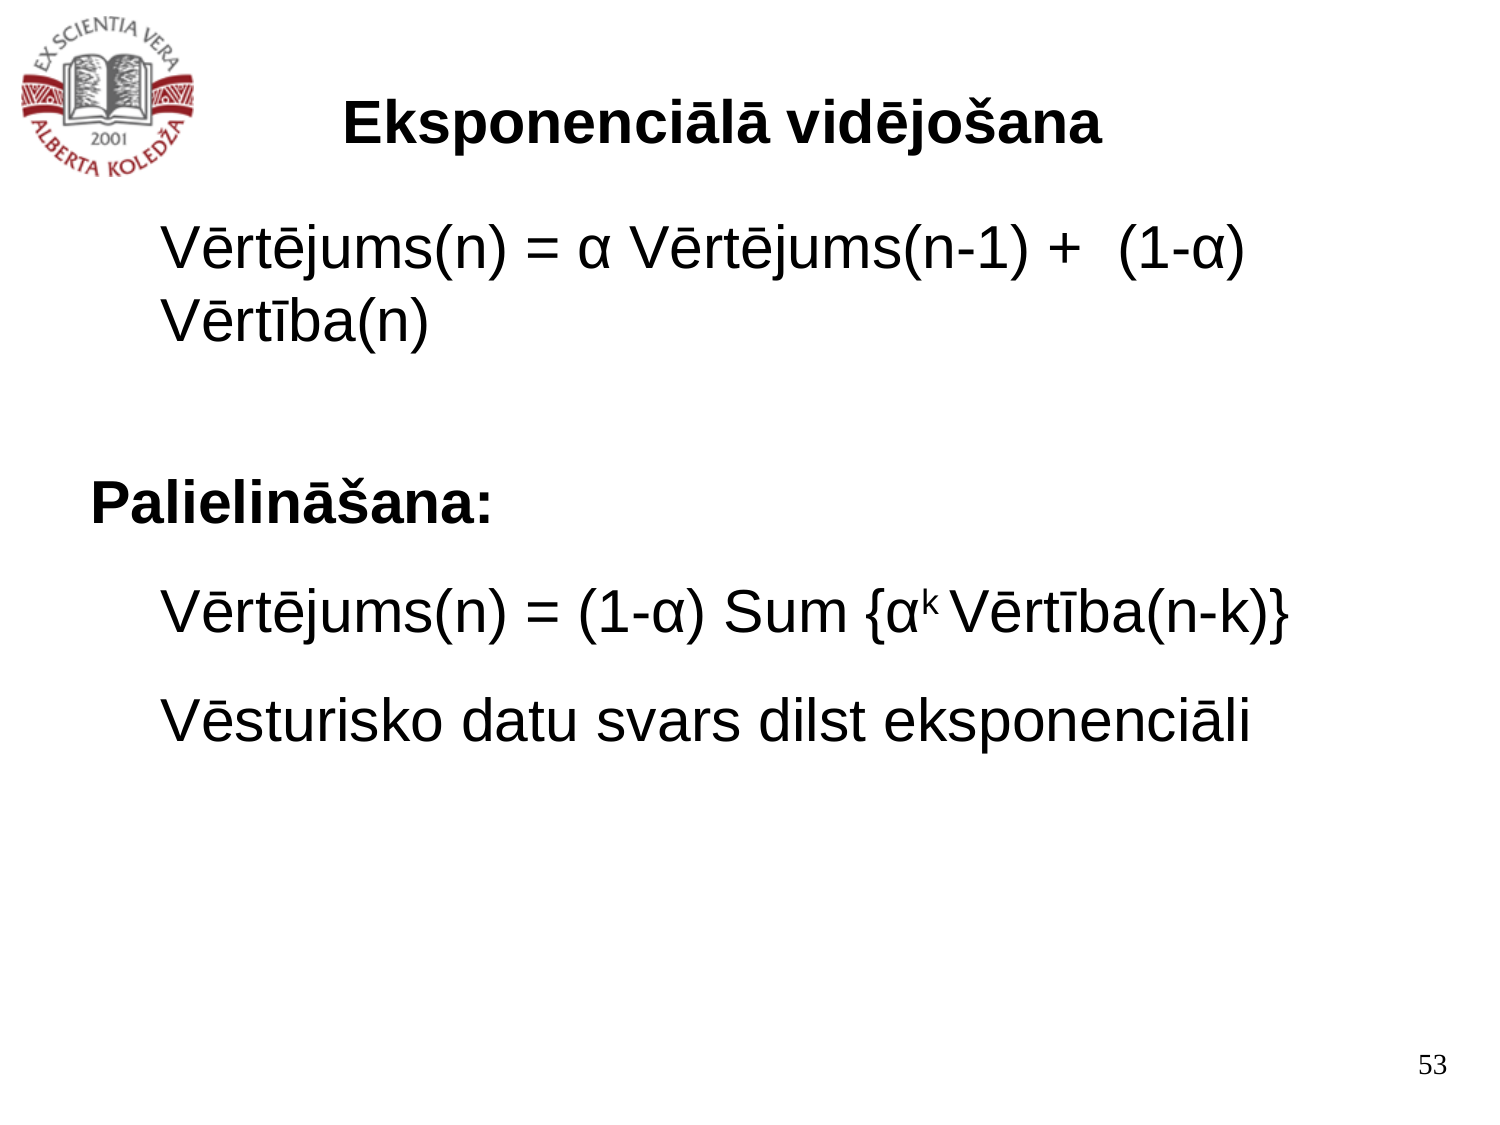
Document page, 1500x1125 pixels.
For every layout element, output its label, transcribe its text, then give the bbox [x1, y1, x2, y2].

list Vērtējums(n) = α Vērtējums(n-1) + (1-α) Vērtība(n) Palielināšana: Vērtējums(n) = (1-α) Sum {αk Vērtība(n-k)} Vēsturisko datu svars dilst eksponenciāli [74, 200, 1463, 1101]
title Eksponenciālā vidējošana [50, 62, 1374, 175]
picture [21, 16, 194, 177]
text_box <skaitlis> [1312, 1037, 1463, 1101]
